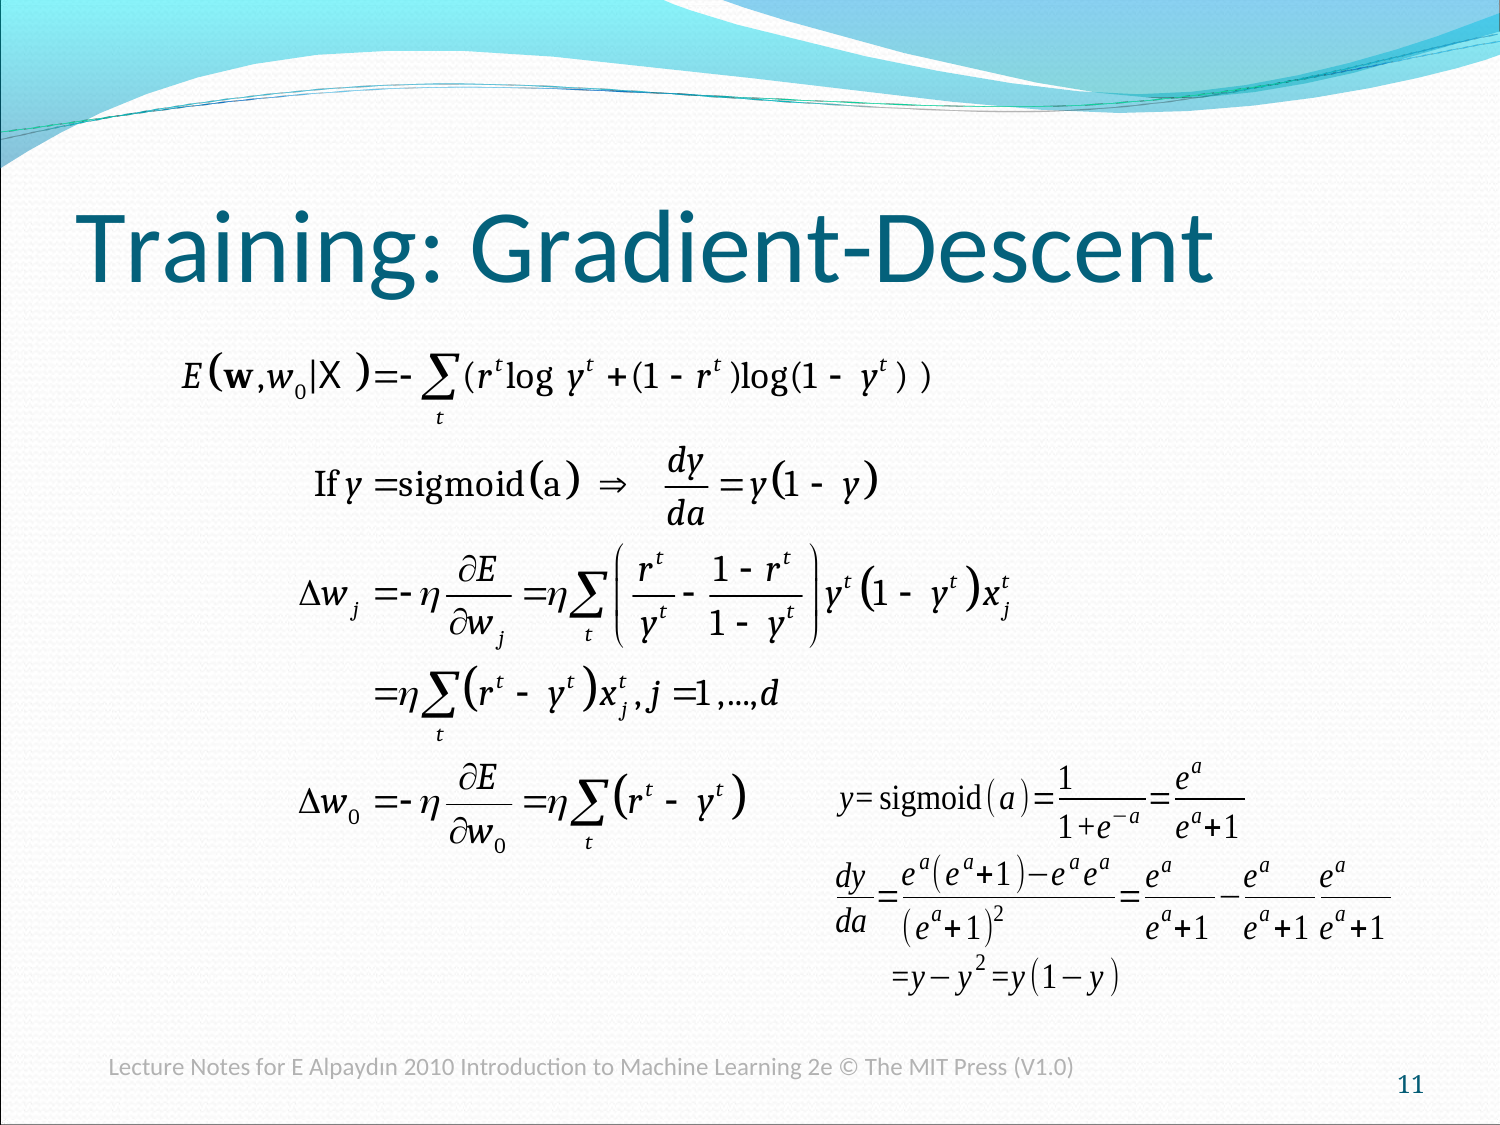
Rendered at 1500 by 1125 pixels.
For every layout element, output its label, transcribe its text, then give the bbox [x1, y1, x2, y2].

text_box Lecture Notes for E Alpaydın 2010 Introduction to Machine Learning 2e © The MIT Press (V1.0) [93, 1042, 1254, 1103]
text_box Training: Gradient-Descent [75, 45, 1426, 303]
text_box <number> [1299, 1042, 1426, 1103]
picture [0, 0, 1500, 1125]
chart [176, 345, 1406, 998]
